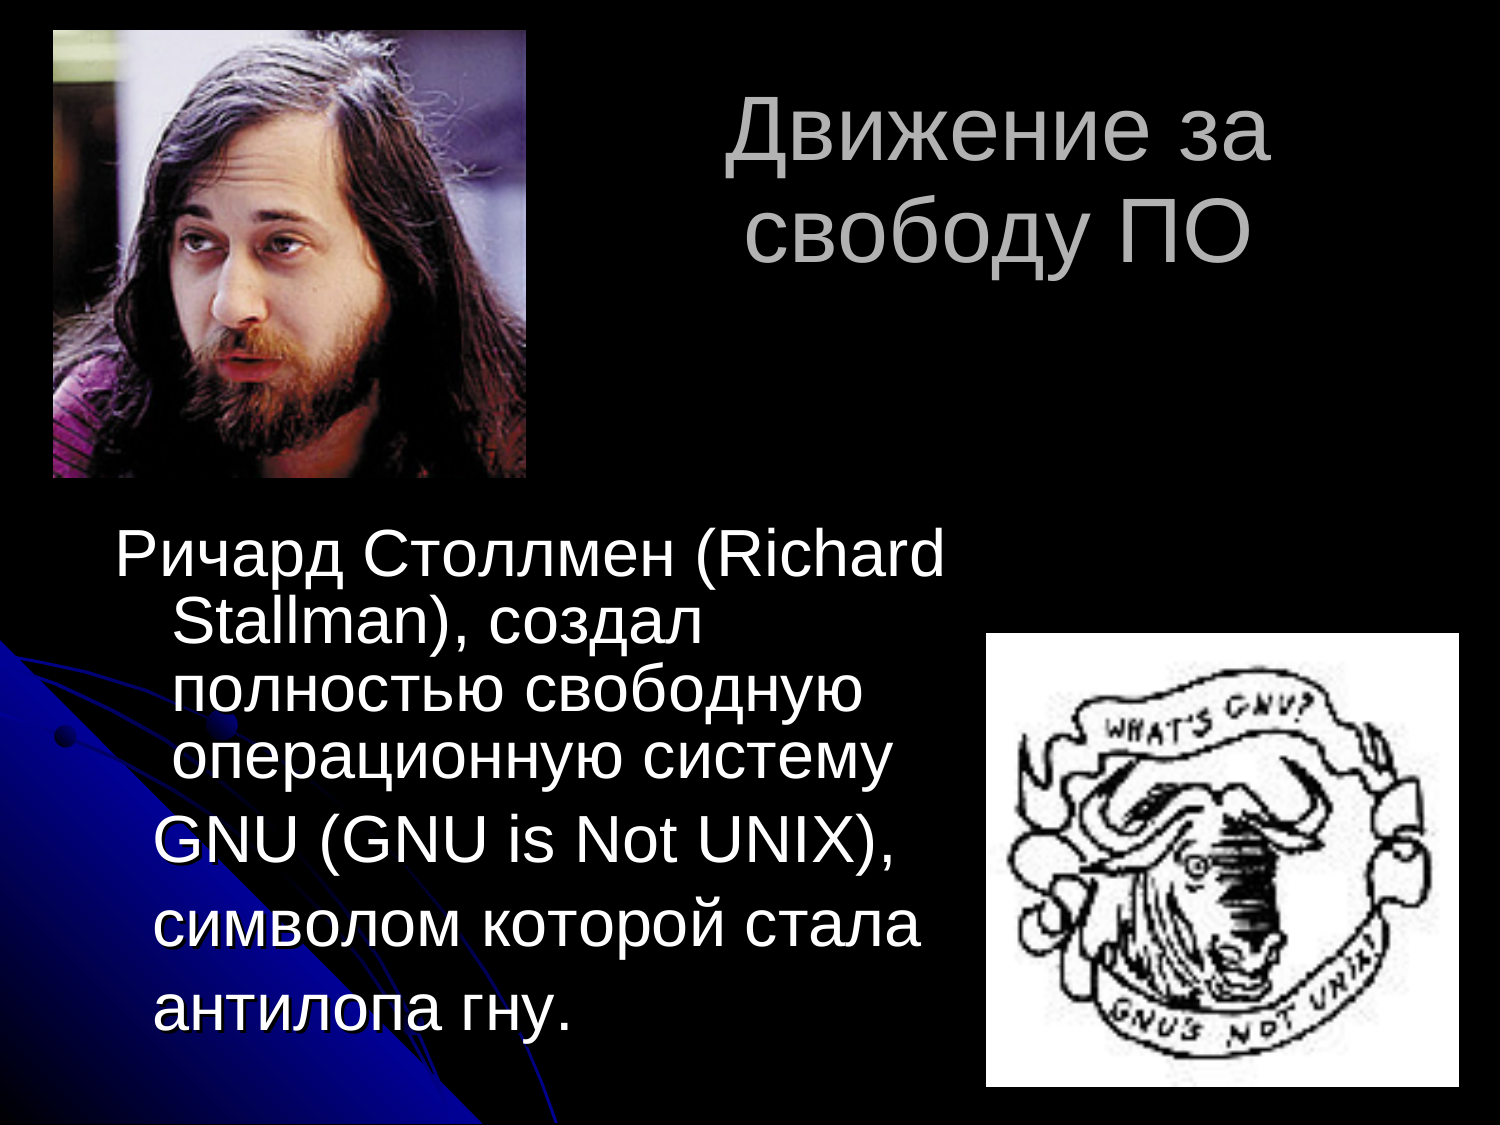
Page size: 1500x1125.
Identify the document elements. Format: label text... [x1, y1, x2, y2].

picture [53, 30, 526, 478]
list Ричард Столлмен (Richard Stallman), создал полностью свободную операционную систему GNU (GNU is Not UNIX), символом которой стала антилопа гну. [100, 515, 1211, 1087]
picture [986, 633, 1459, 1087]
title Движение за свободу ПО [572, 45, 1425, 315]
